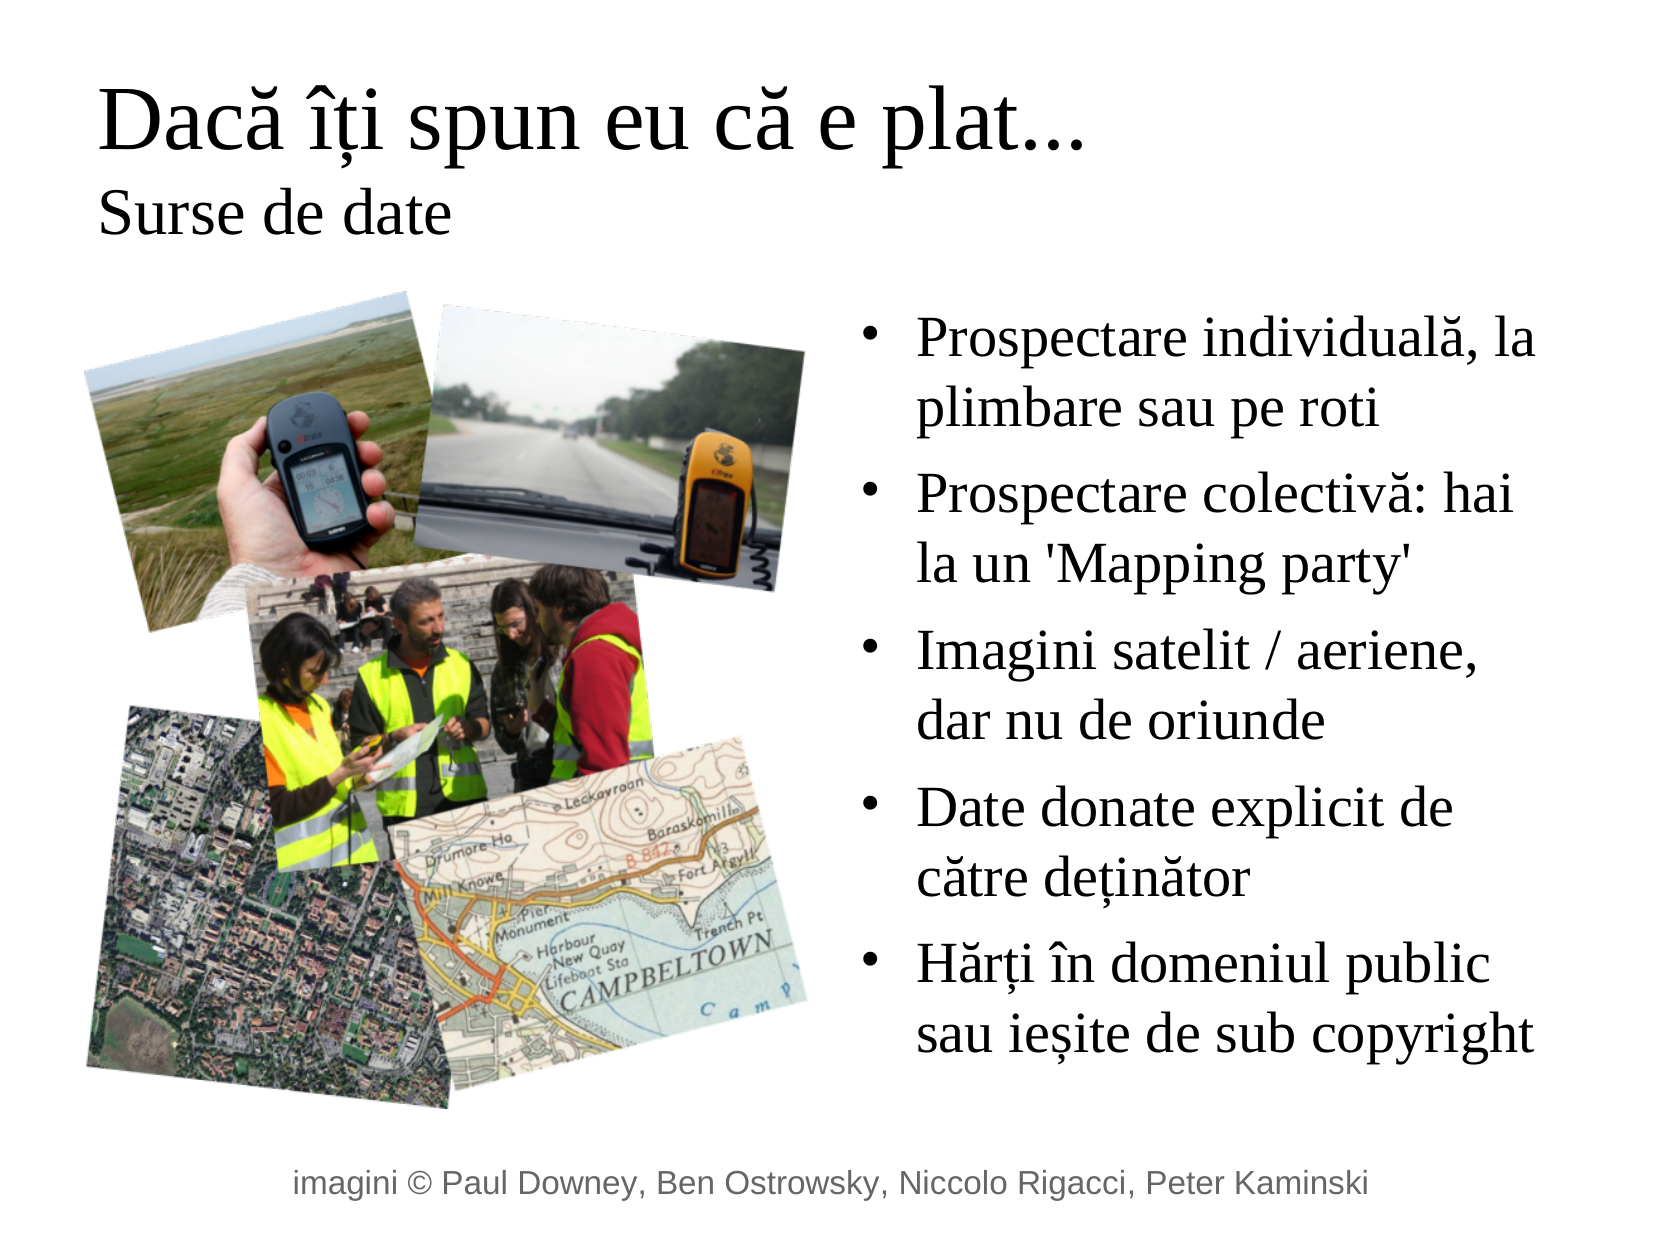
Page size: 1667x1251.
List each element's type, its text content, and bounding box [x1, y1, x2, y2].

list Prospectare individuală, la plimbare sau pe roti Prospectare colectivă: hai la un 'Mapping party' Imagini satelit / aeriene, dar nu de oriunde Date donate explicit de către deținător Hărți în domeniul public sau ieșite de sub copyright [845, 290, 1572, 1125]
text_box imagini © Paul Downey, Ben Ostrowsky, Niccolo Rigacci, Peter Kaminski [87, 1153, 1576, 1209]
picture [83, 290, 809, 1109]
title Dacă îți spun eu că e plat... Surse de date [82, 41, 1571, 265]
